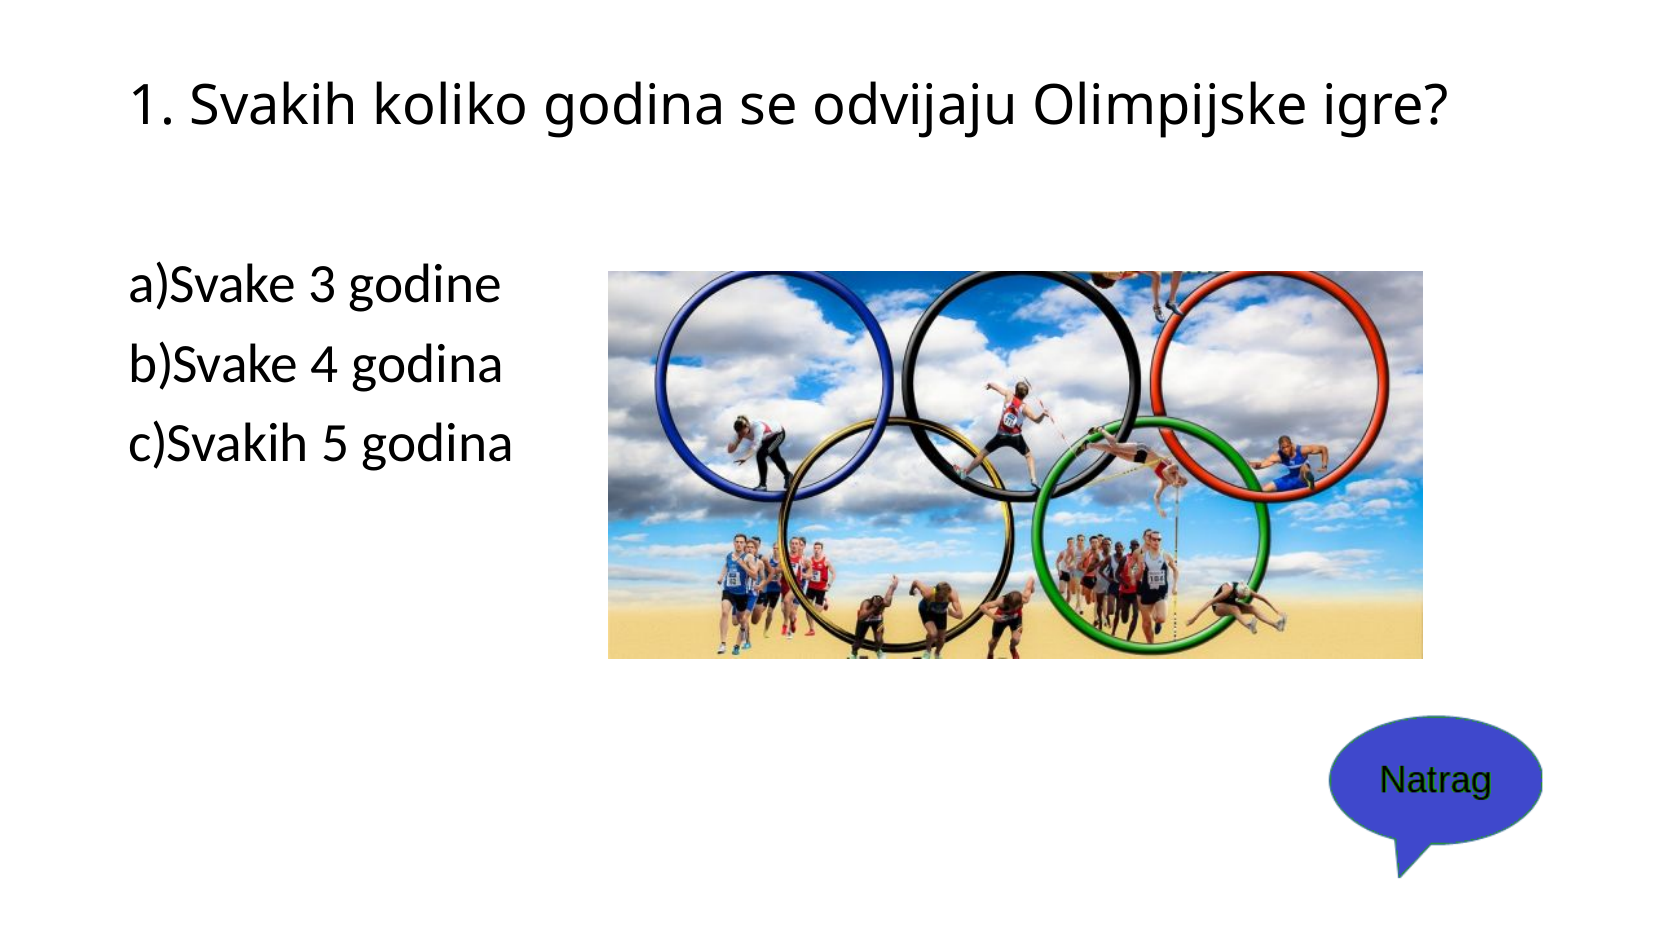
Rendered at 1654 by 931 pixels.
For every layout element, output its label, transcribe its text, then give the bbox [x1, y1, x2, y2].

picture [608, 271, 1423, 660]
title 1. Svakih koliko godina se odvijaju Olimpijske igre? [113, 49, 1540, 231]
picture [1290, 708, 1560, 887]
list Svake 3 godine Svake 4 godina Svakih 5 godina [113, 247, 629, 484]
